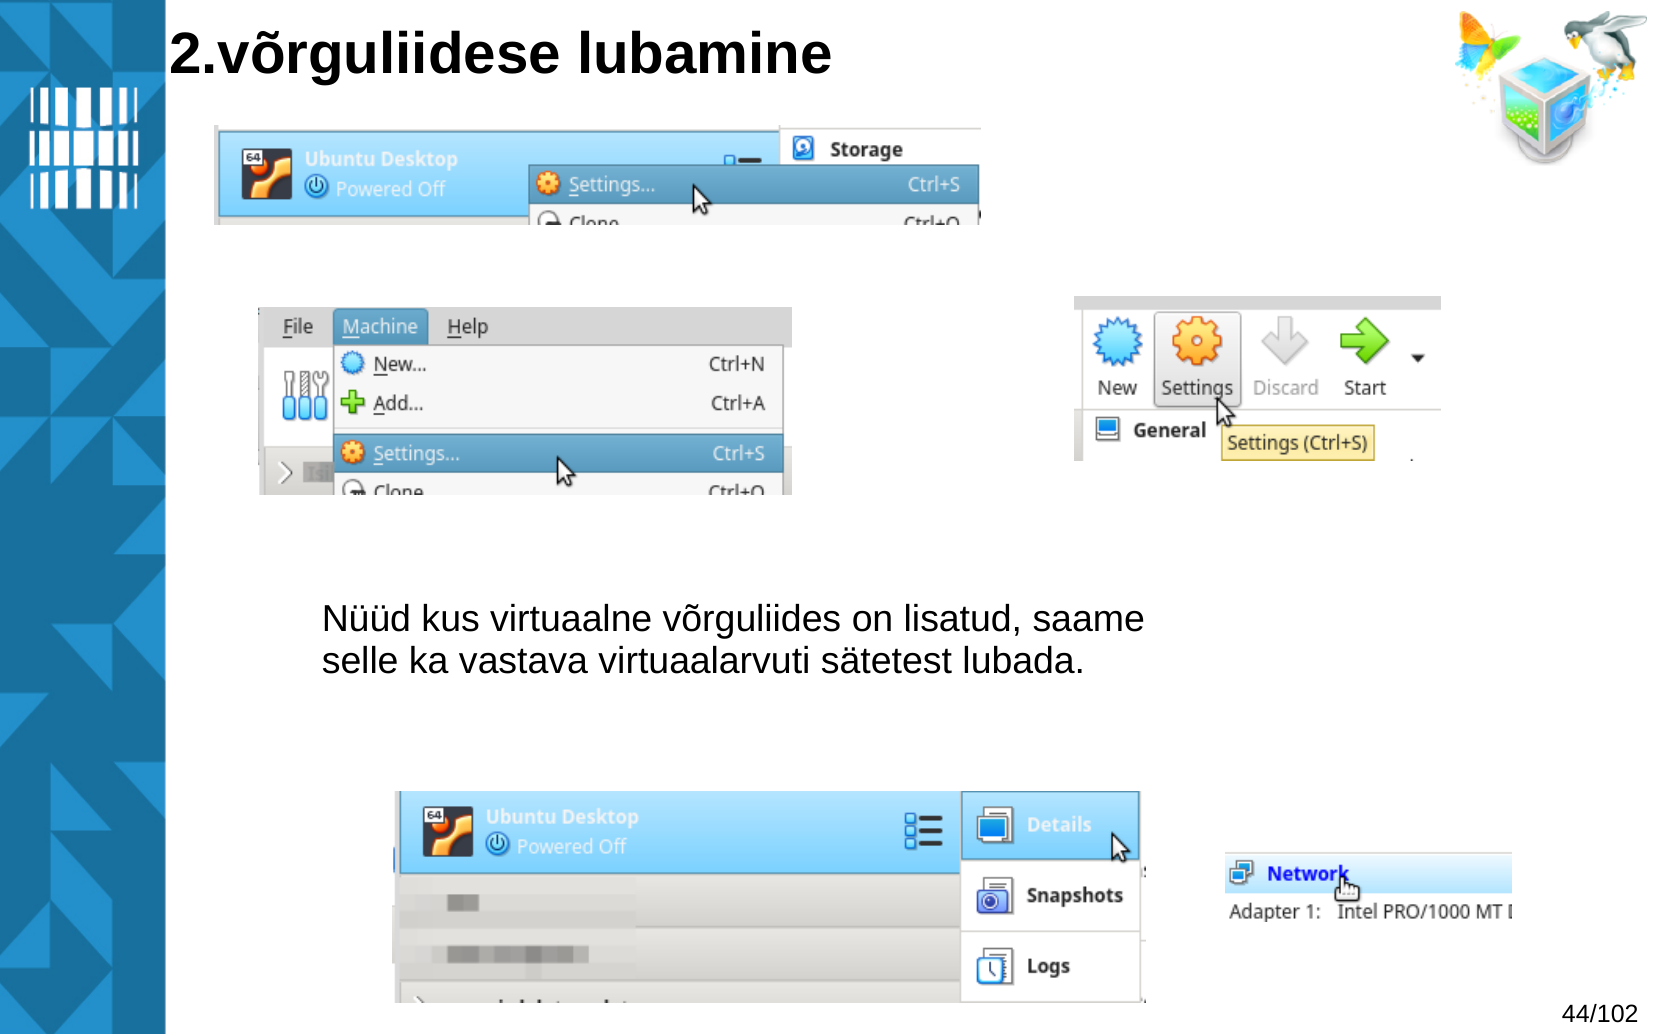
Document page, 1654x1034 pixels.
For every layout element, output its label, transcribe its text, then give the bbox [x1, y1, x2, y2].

picture [258, 307, 792, 495]
picture [1225, 843, 1512, 922]
picture [1074, 296, 1441, 461]
title 2.võrguliidese lubamine [169, 11, 1571, 95]
picture [214, 125, 981, 225]
picture [1452, 7, 1653, 166]
text_box Nüüd kus virtuaalne võrguliides on lisatud, saame selle ka vastava virtuaalarvuti sätetest lubada. [307, 590, 1182, 690]
picture [392, 791, 1146, 1003]
